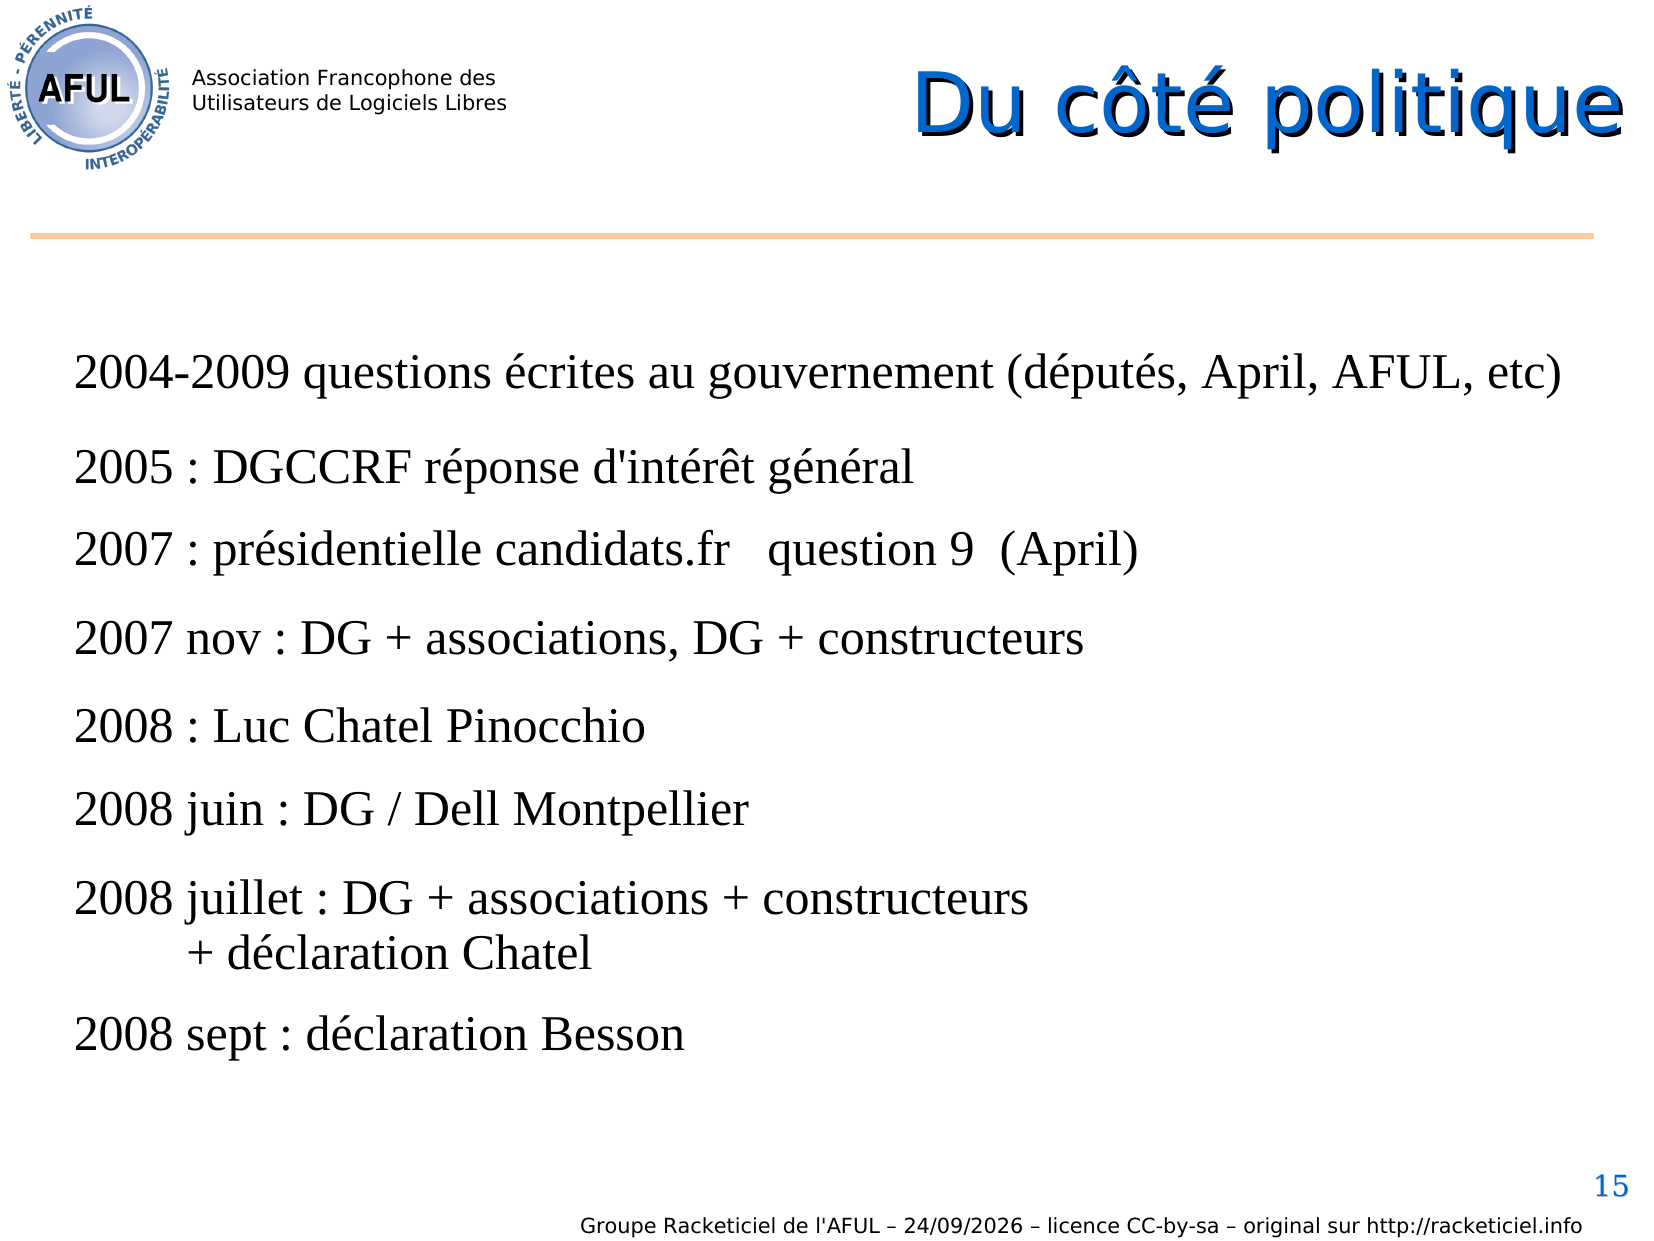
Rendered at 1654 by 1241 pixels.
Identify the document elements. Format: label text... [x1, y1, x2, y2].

text_box 2008 sept : déclaration Besson [59, 998, 701, 1074]
text_box 2007 : présidentielle candidats.fr question 9 (April) [59, 513, 1155, 590]
text_box 2008 juillet : DG + associations + constructeurs + déclaration Chatel [59, 862, 1046, 998]
text_box 2005 : DGCCRF réponse d'intérêt général [59, 431, 931, 507]
text_box 2008 : Luc Chatel Pinocchio [59, 690, 662, 767]
title Du côté politique [501, 7, 1625, 200]
text_box 2004-2009 questions écrites au gouvernement (députés, April, AFUL, etc) [59, 336, 1578, 412]
picture [0, 0, 178, 178]
text_box 2007 nov : DG + associations, DG + constructeurs [59, 602, 1101, 678]
text_box 2008 juin : DG / Dell Montpellier [59, 773, 765, 849]
